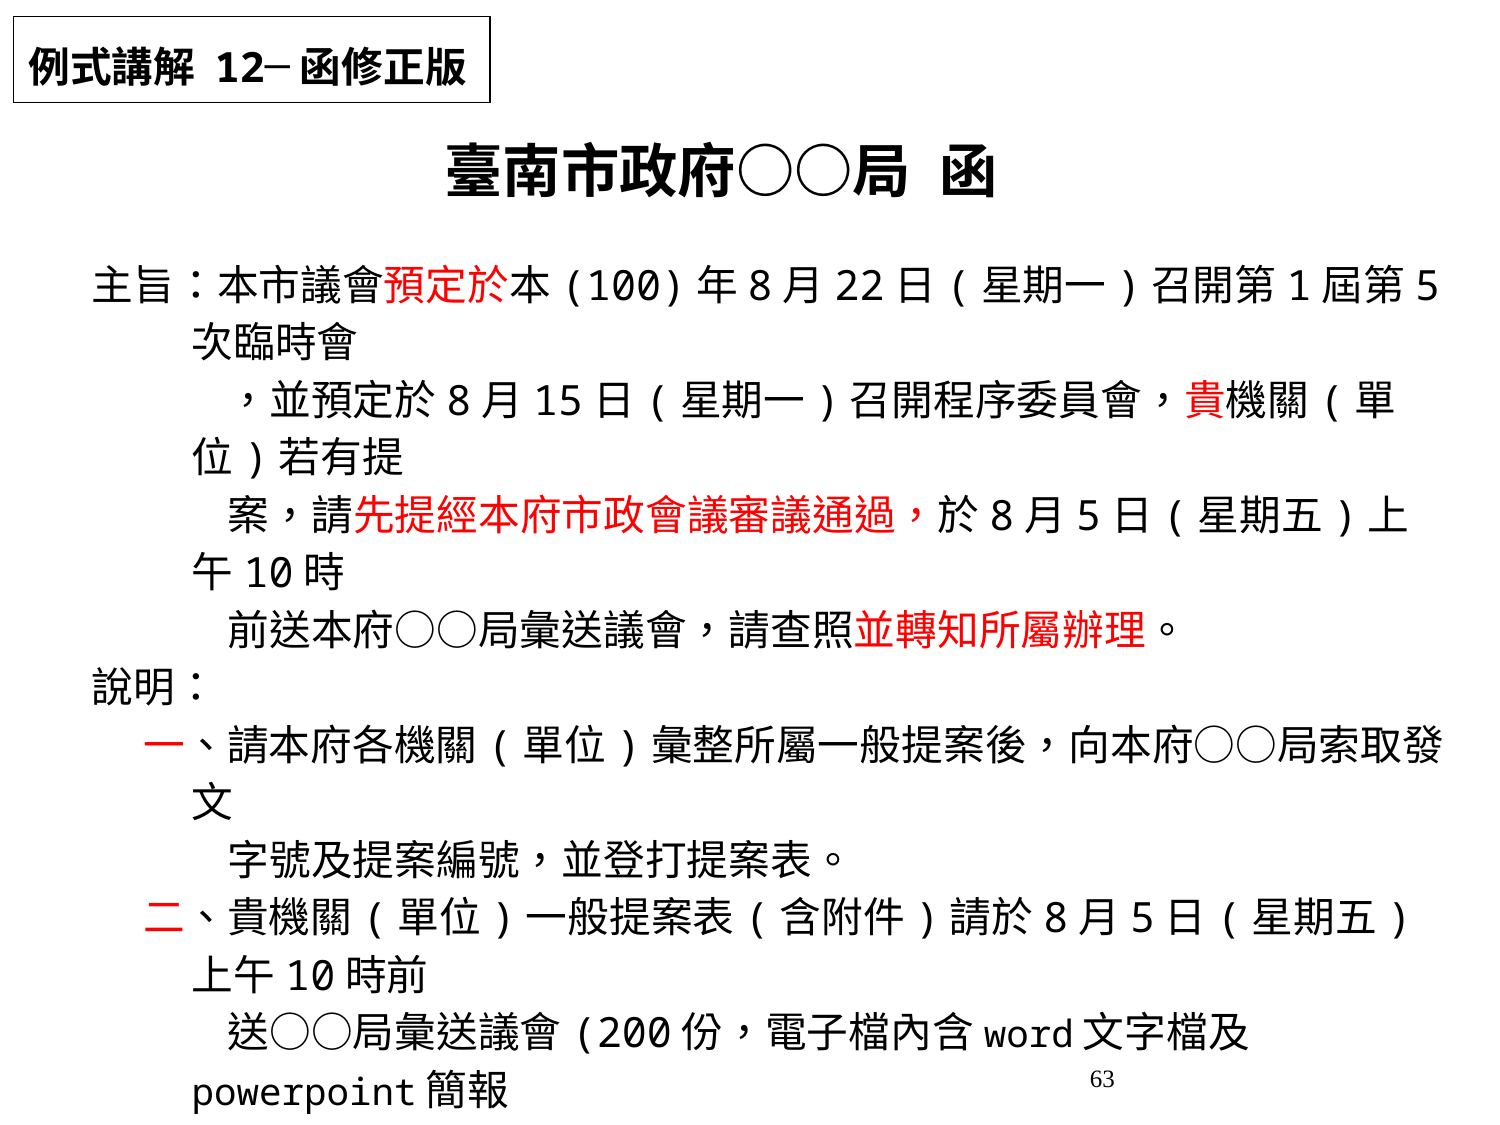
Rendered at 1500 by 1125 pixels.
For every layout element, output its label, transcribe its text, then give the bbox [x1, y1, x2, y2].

text_box 主旨：本市議會預定於本(100)年8月22日(星期一)召開第1屆第5次臨時會 ，並預定於8月15日(星期一)召開程序委員會，貴機關(單位)若有提 案，請先提經本府市政會議審議通過，於8月5日(星期五)上午10時 前送本府○○局彙送議會，請查照並轉知所屬辦理。 說明： 一、請本府各機關(單位)彙整所屬一般提案後，向本府○○局索取發文 字號及提案編號，並登打提案表。 二、貴機關(單位)一般提案表(含附件)請於8月5日(星期五)上午10時前 送○○局彙送議會(200份，電子檔內含word文字檔及powerpoint簡報 檔寄至臺南市議會＊＊＊@mail.tncc.gov.tw及本府○○局○○科(提 案單電子檔)＊＊＊@mail.tainan.gov.tw)。 三、提案表統一以A4影印(單面)，附件(可採雙面影印以節省紙張)。 四、隨文檢送「提案表範例格式」及「powerpoint簡報檔範例」各1份。 [77, 243, 1464, 1125]
text_box 例式講解 12─函修正版 [13, 16, 491, 103]
text_box 臺南市政府○○局 函 [426, 126, 1017, 214]
